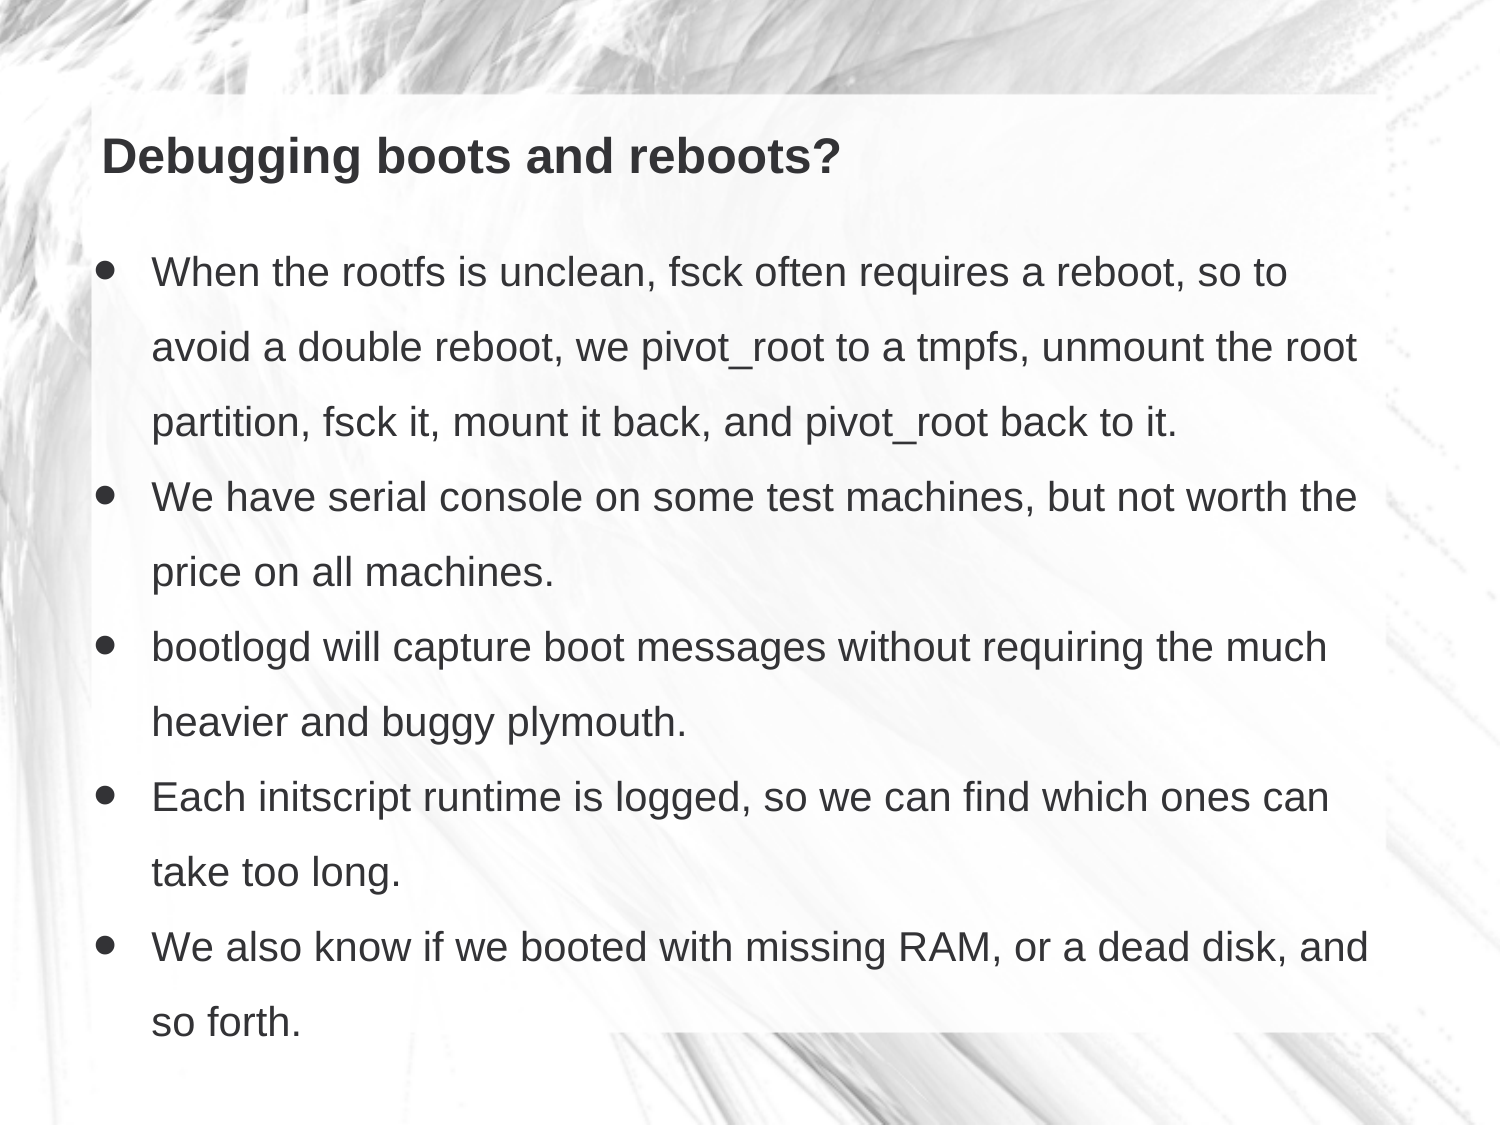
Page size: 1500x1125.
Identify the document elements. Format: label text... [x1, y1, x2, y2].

title Debugging boots and reboots? [61, 108, 1412, 204]
list When the rootfs is unclean, fsck often requires a reboot, so to avoid a double reboot, we pivot_root to a tmpfs, unmount the root partition, fsck it, mount it back, and pivot_root back to it. We have serial console on some test machines, but not worth the price on all machines. bootlogd will capture boot messages without requiring the much heavier and buggy plymouth. Each initscript runtime is logged, so we can find which ones can take too long. We also know if we booted with missing RAM, or a dead disk, and so forth. [61, 204, 1412, 1033]
picture [0, 0, 1500, 1125]
